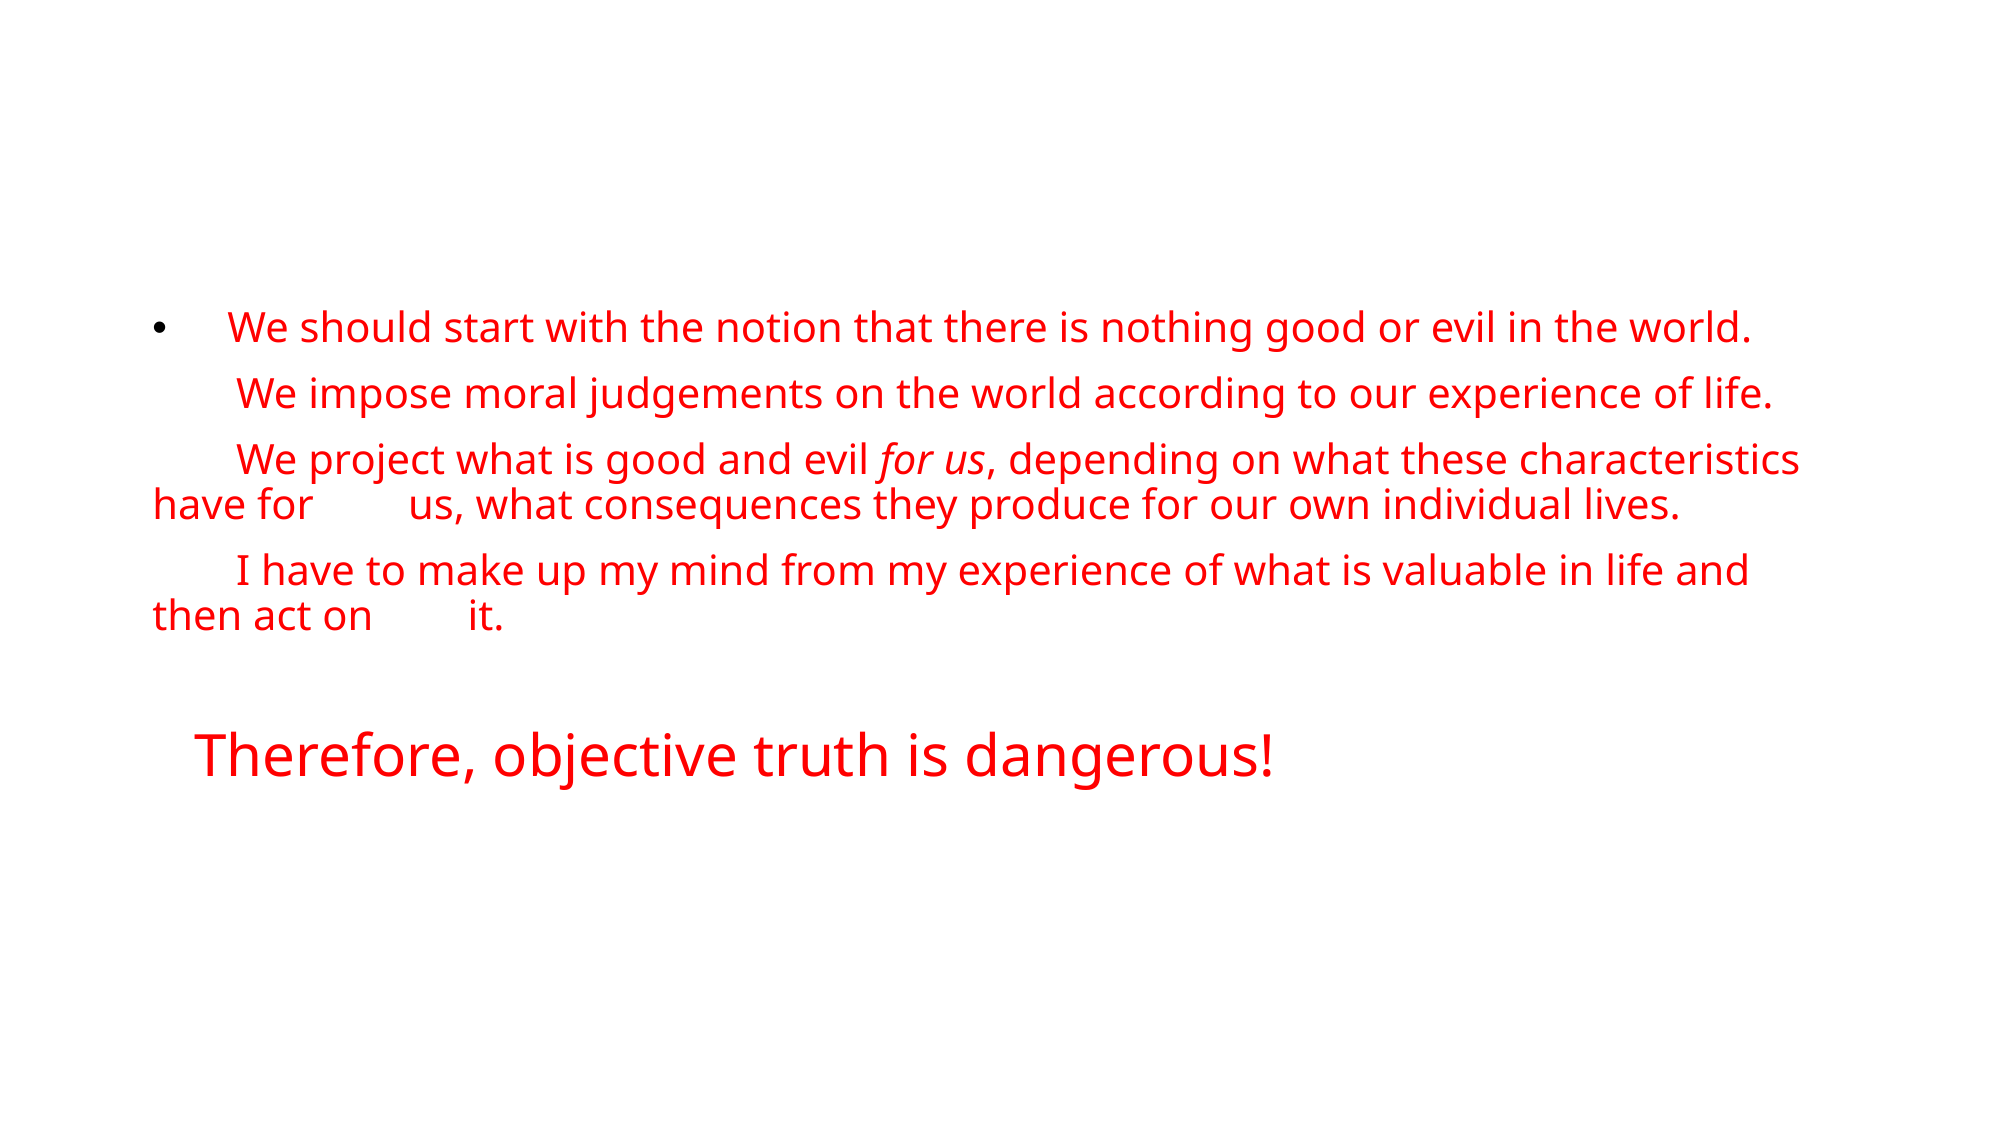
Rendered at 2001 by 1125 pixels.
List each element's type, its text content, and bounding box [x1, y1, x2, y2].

list We should start with the notion that there is nothing good or evil in the world. We impose moral judgements on the world according to our experience of life. We project what is good and evil for us, depending on what these characteristics have for us, what consequences they produce for our own individual lives. I have to make up my mind from my experience of what is valuable in life and then act on it. Therefore, objective truth is dangerous! [137, 299, 1863, 1014]
